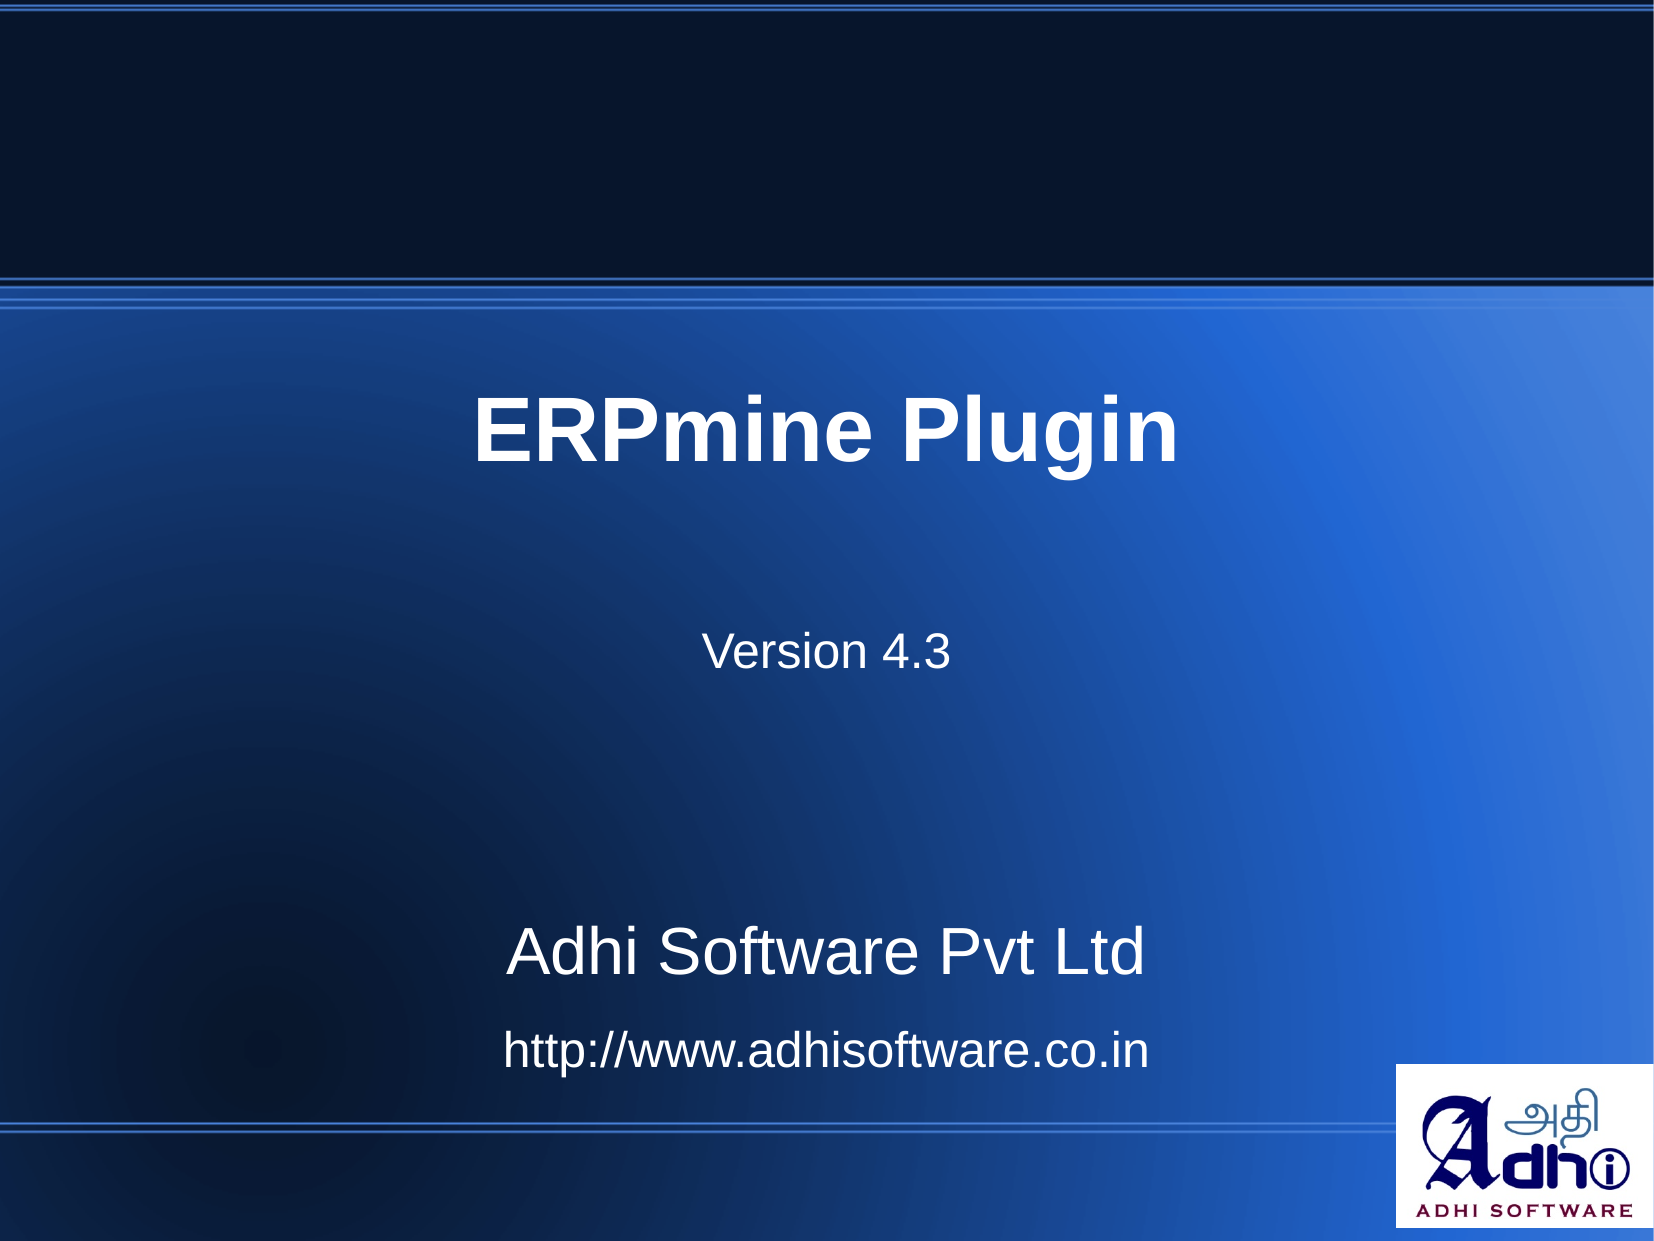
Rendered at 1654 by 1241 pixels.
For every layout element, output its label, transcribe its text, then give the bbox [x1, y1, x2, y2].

subtitle ERPmine Plugin Version 4.3 Adhi Software Pvt Ltd http://www.adhisoftware.co.in [82, 363, 1571, 1084]
picture [0, 0, 1654, 1241]
